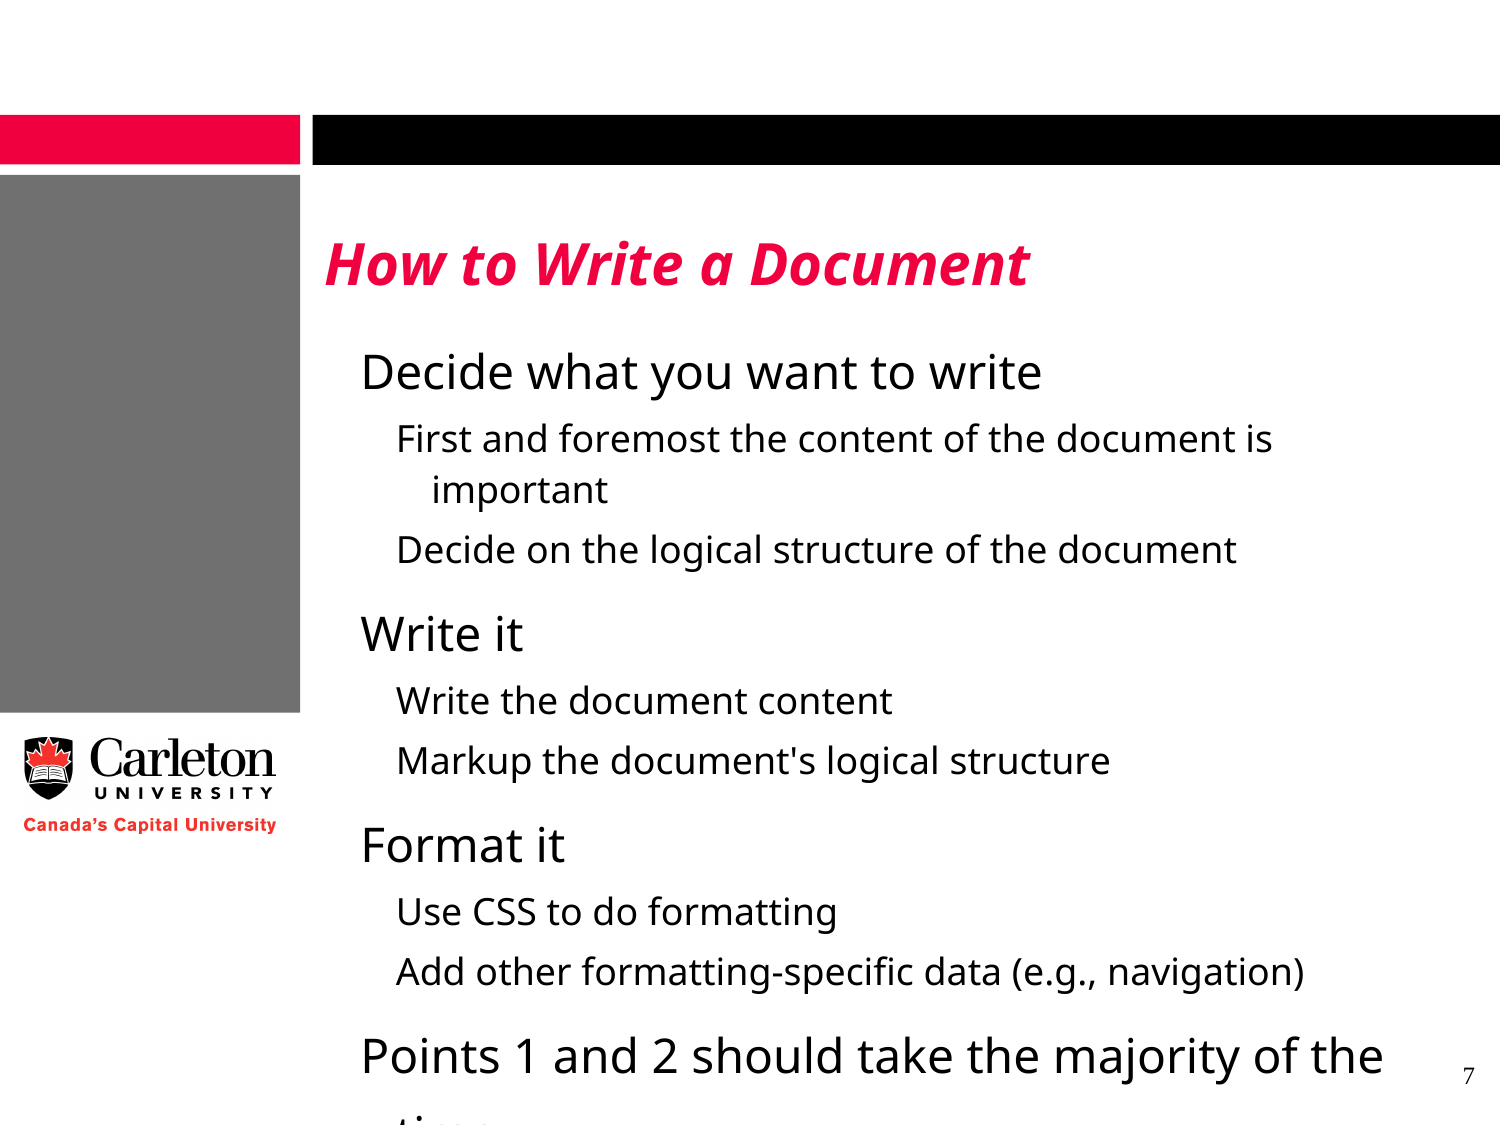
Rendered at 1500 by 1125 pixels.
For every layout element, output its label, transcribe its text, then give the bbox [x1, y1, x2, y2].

picture [24, 737, 276, 834]
list Decide what you want to write First and foremost the content of the document is important Decide on the logical structure of the document Write it Write the document content Markup the document's logical structure Format it Use CSS to do formatting Add other formatting-specific data (e.g., navigation) Points 1 and 2 should take the majority of the time [324, 324, 1450, 1036]
title How to Write a Document [324, 194, 1450, 324]
